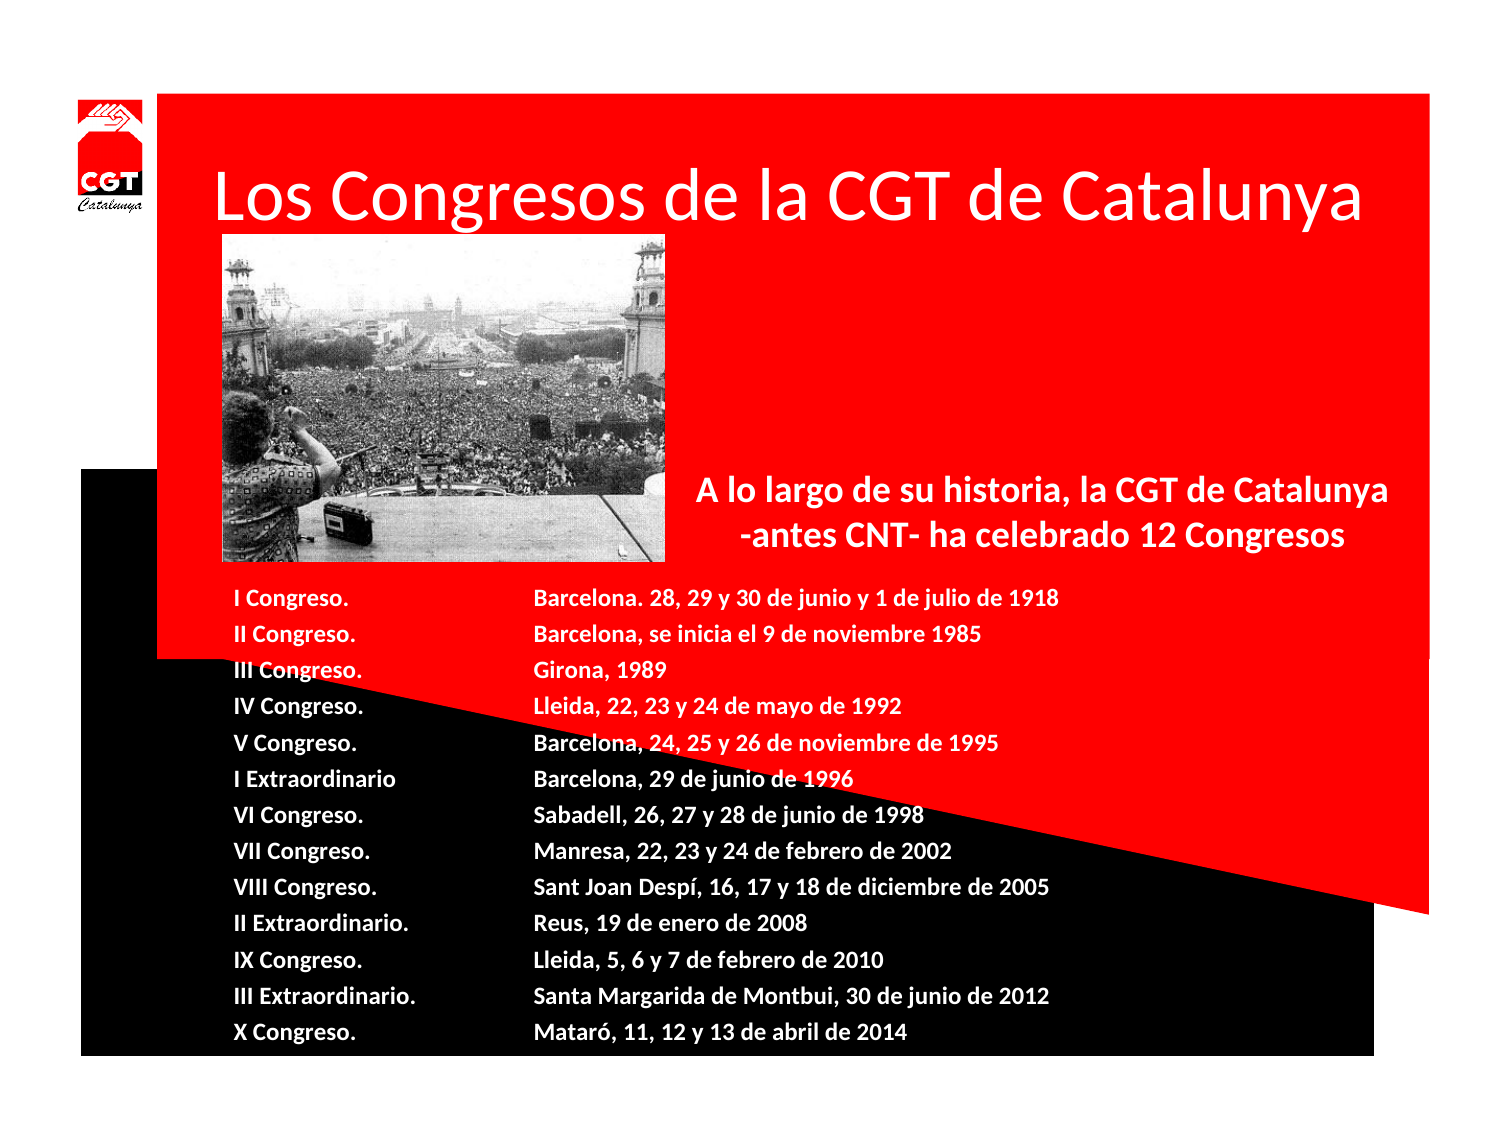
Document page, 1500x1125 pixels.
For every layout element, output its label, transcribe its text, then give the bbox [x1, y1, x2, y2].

text_box A lo largo de su historia, la CGT de Catalunya -antes CNT- ha celebrado 12 Congresos [679, 456, 1407, 563]
chart [70, 93, 153, 220]
picture [222, 234, 665, 562]
text_box [81, 93, 1430, 1055]
title Los Congresos de la CGT de Catalunya [152, 70, 1428, 312]
text_box I Congreso. Barcelona. 28, 29 y 30 de junio y 1 de julio de 1918 II Congreso. Barcelona, se inicia el 9 de noviembre 1985 III Congreso. Girona, 1989 IV Congreso. Lleida, 22, 23 y 24 de mayo de 1992 V Congreso. Barcelona, 24, 25 y 26 de noviembre de 1995 I Extraordinario Barcelona, 29 de junio de 1996 VI Congreso. Sabadell, 26, 27 y 28 de junio de 1998 VII Congreso. Manresa, 22, 23 y 24 de febrero de 2002 VIII Congreso. Sant Joan Despí, 16, 17 y 18 de diciembre de 2005 II Extraordinario. Reus, 19 de enero de 2008 IX Congreso. Lleida, 5, 6 y 7 de febrero de 2010 III Extraordinario. Santa Margarida de Montbui, 30 de junio de 2012 X Congreso. Mataró, 11, 12 y 13 de abril de 2014 [218, 574, 1269, 1047]
